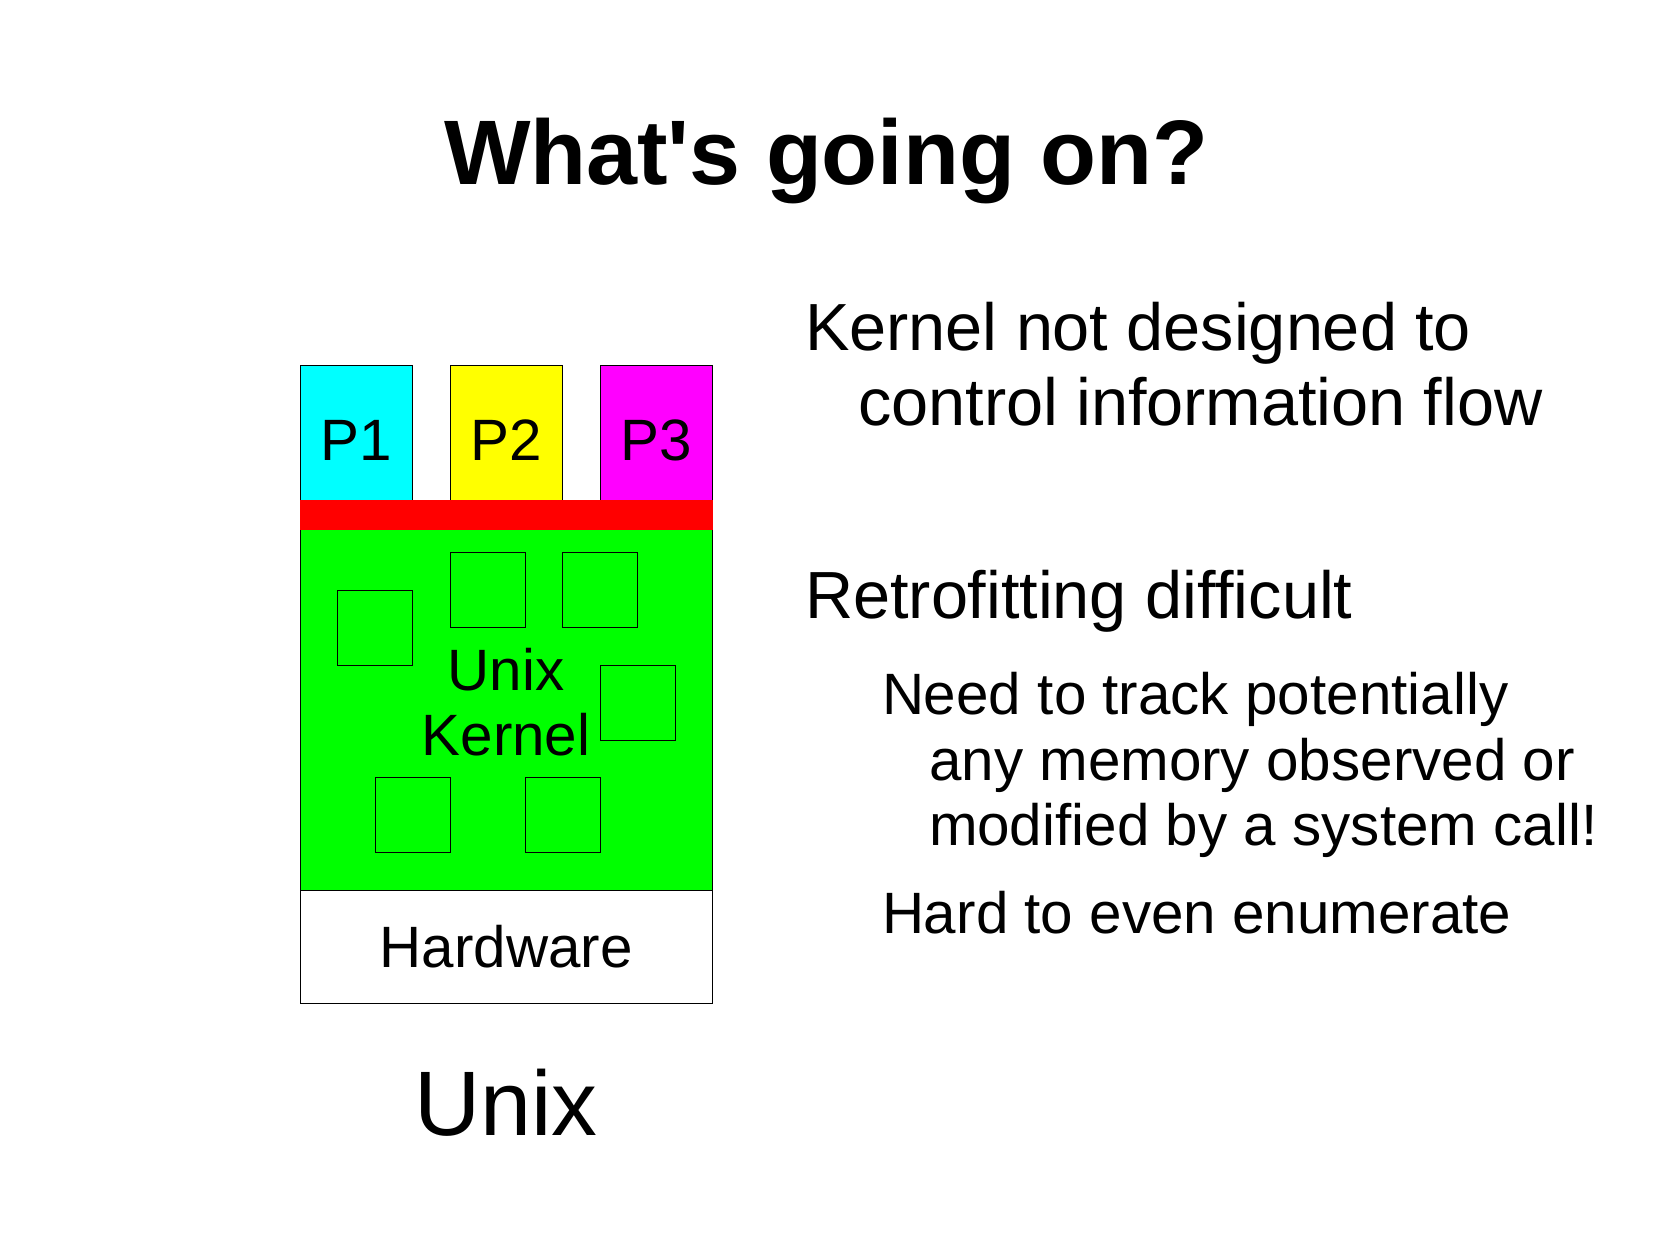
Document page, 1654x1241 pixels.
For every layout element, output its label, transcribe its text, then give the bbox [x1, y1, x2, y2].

text_box [525, 777, 601, 853]
text_box [375, 777, 451, 853]
text_box [562, 552, 638, 628]
text_box Unix [300, 1045, 713, 1163]
list Kernel not designed to control information flow Retrofitting difficult Need to track potentially any memory observed or modified by a system call! Hard to even enumerate [787, 290, 1613, 1094]
text_box [450, 552, 526, 628]
title What's going on? [82, 49, 1571, 257]
text_box [600, 665, 676, 741]
text_box [337, 590, 413, 666]
text_box P1 [300, 365, 413, 500]
text_box P2 [450, 365, 563, 500]
text_box Unix Kernel [300, 530, 713, 890]
text_box Hardware [300, 890, 713, 1004]
text_box P3 [600, 365, 713, 500]
